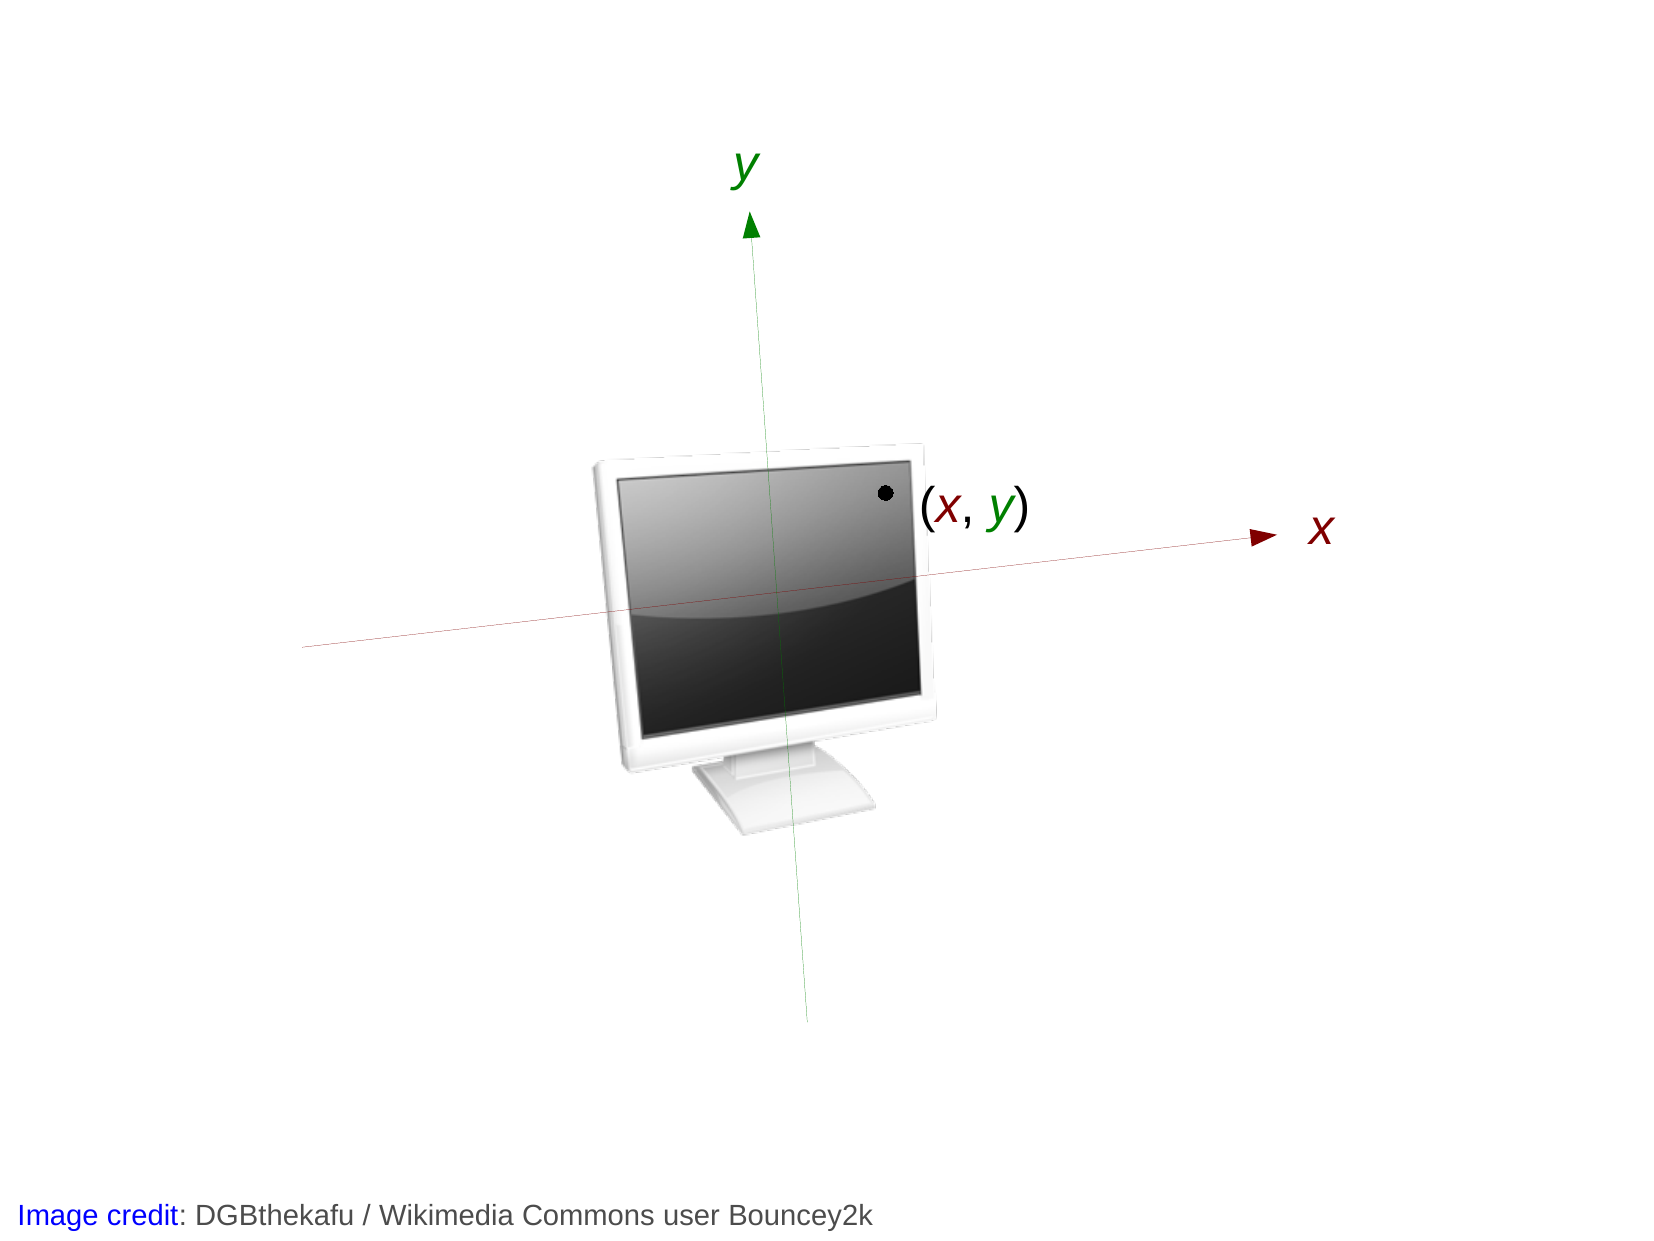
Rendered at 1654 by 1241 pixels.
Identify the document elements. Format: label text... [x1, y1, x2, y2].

picture [564, 593, 794, 840]
picture [767, 439, 965, 592]
text_box Image credit: DGBthekafu / Wikimedia Commons user Bouncey2k [2, 1191, 1163, 1240]
text_box [878, 485, 894, 501]
picture [564, 439, 776, 616]
picture [777, 571, 965, 840]
text_box x [1294, 491, 1407, 563]
text_box y [718, 128, 869, 200]
text_box (x, y) [904, 469, 1205, 541]
